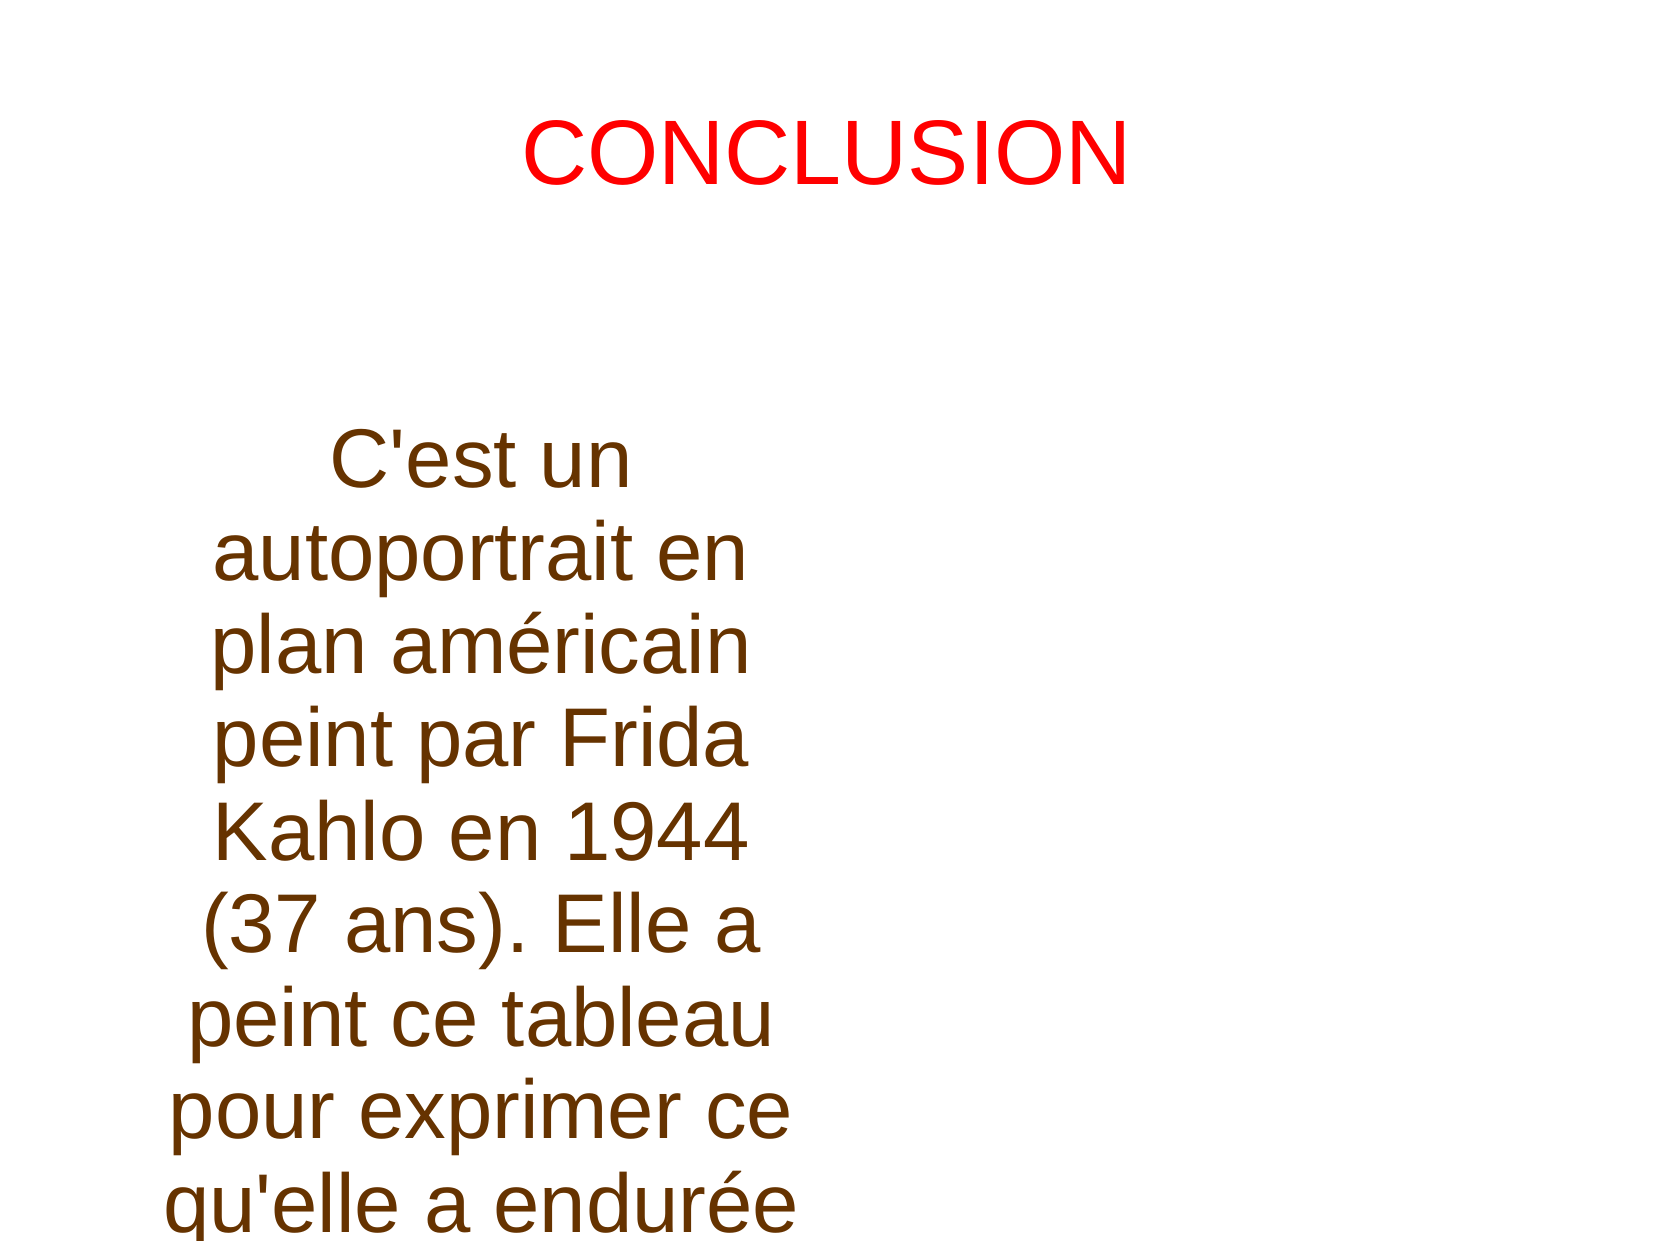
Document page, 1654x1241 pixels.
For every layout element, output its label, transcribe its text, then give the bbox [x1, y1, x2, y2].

list C'est un autoportrait en plan américain peint par Frida Kahlo en 1944 (37 ans). Elle a peint ce tableau pour exprimer ce qu'elle a endurée par rapport à son accident. [82, 290, 809, 1241]
title CONCLUSION [82, 49, 1571, 257]
